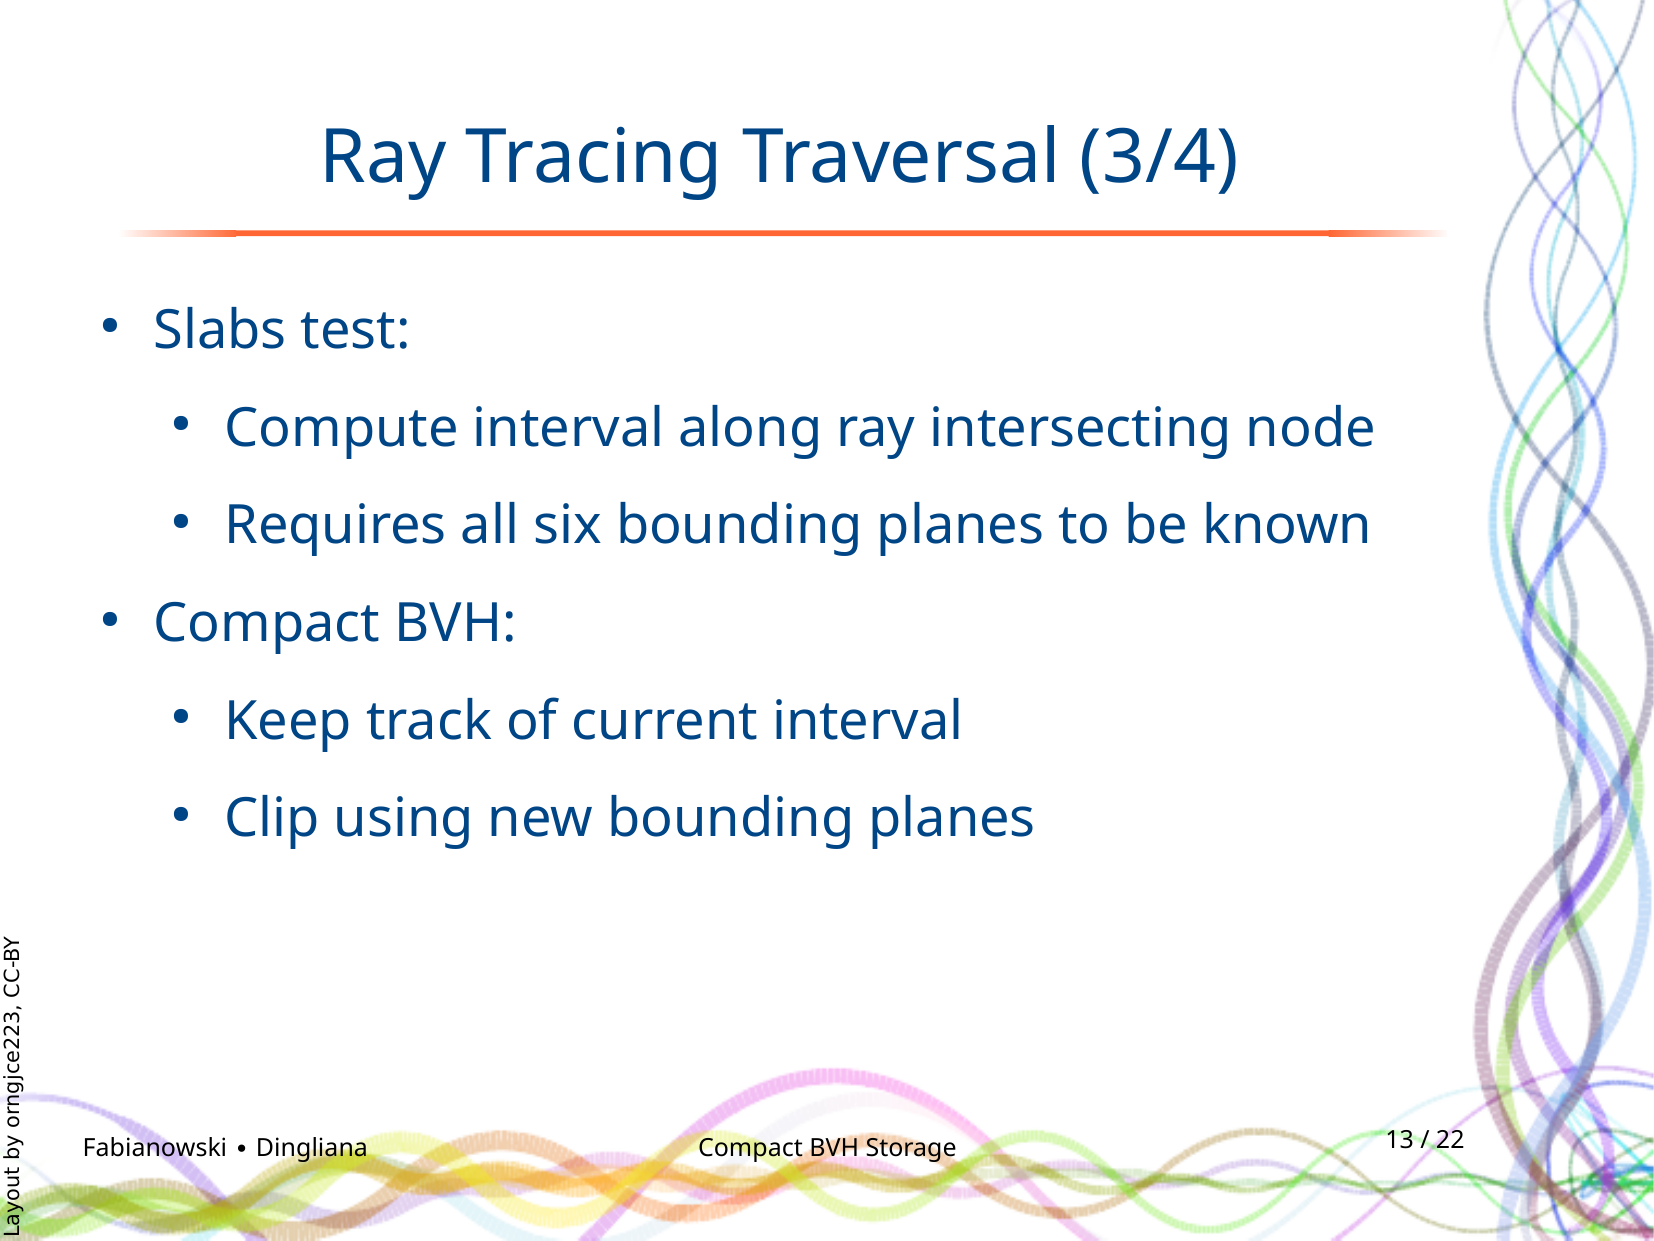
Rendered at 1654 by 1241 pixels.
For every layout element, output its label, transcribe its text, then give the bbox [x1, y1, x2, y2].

picture [0, 0, 1654, 1241]
list Slabs test: Compute interval along ray intersecting node Requires all six bounding planes to be known Compact BVH: Keep track of current interval Clip using new bounding planes [82, 290, 1477, 1094]
title Ray Tracing Traversal (3/4) [82, 49, 1477, 257]
text_box 13 / 22 [1346, 1122, 1477, 1153]
